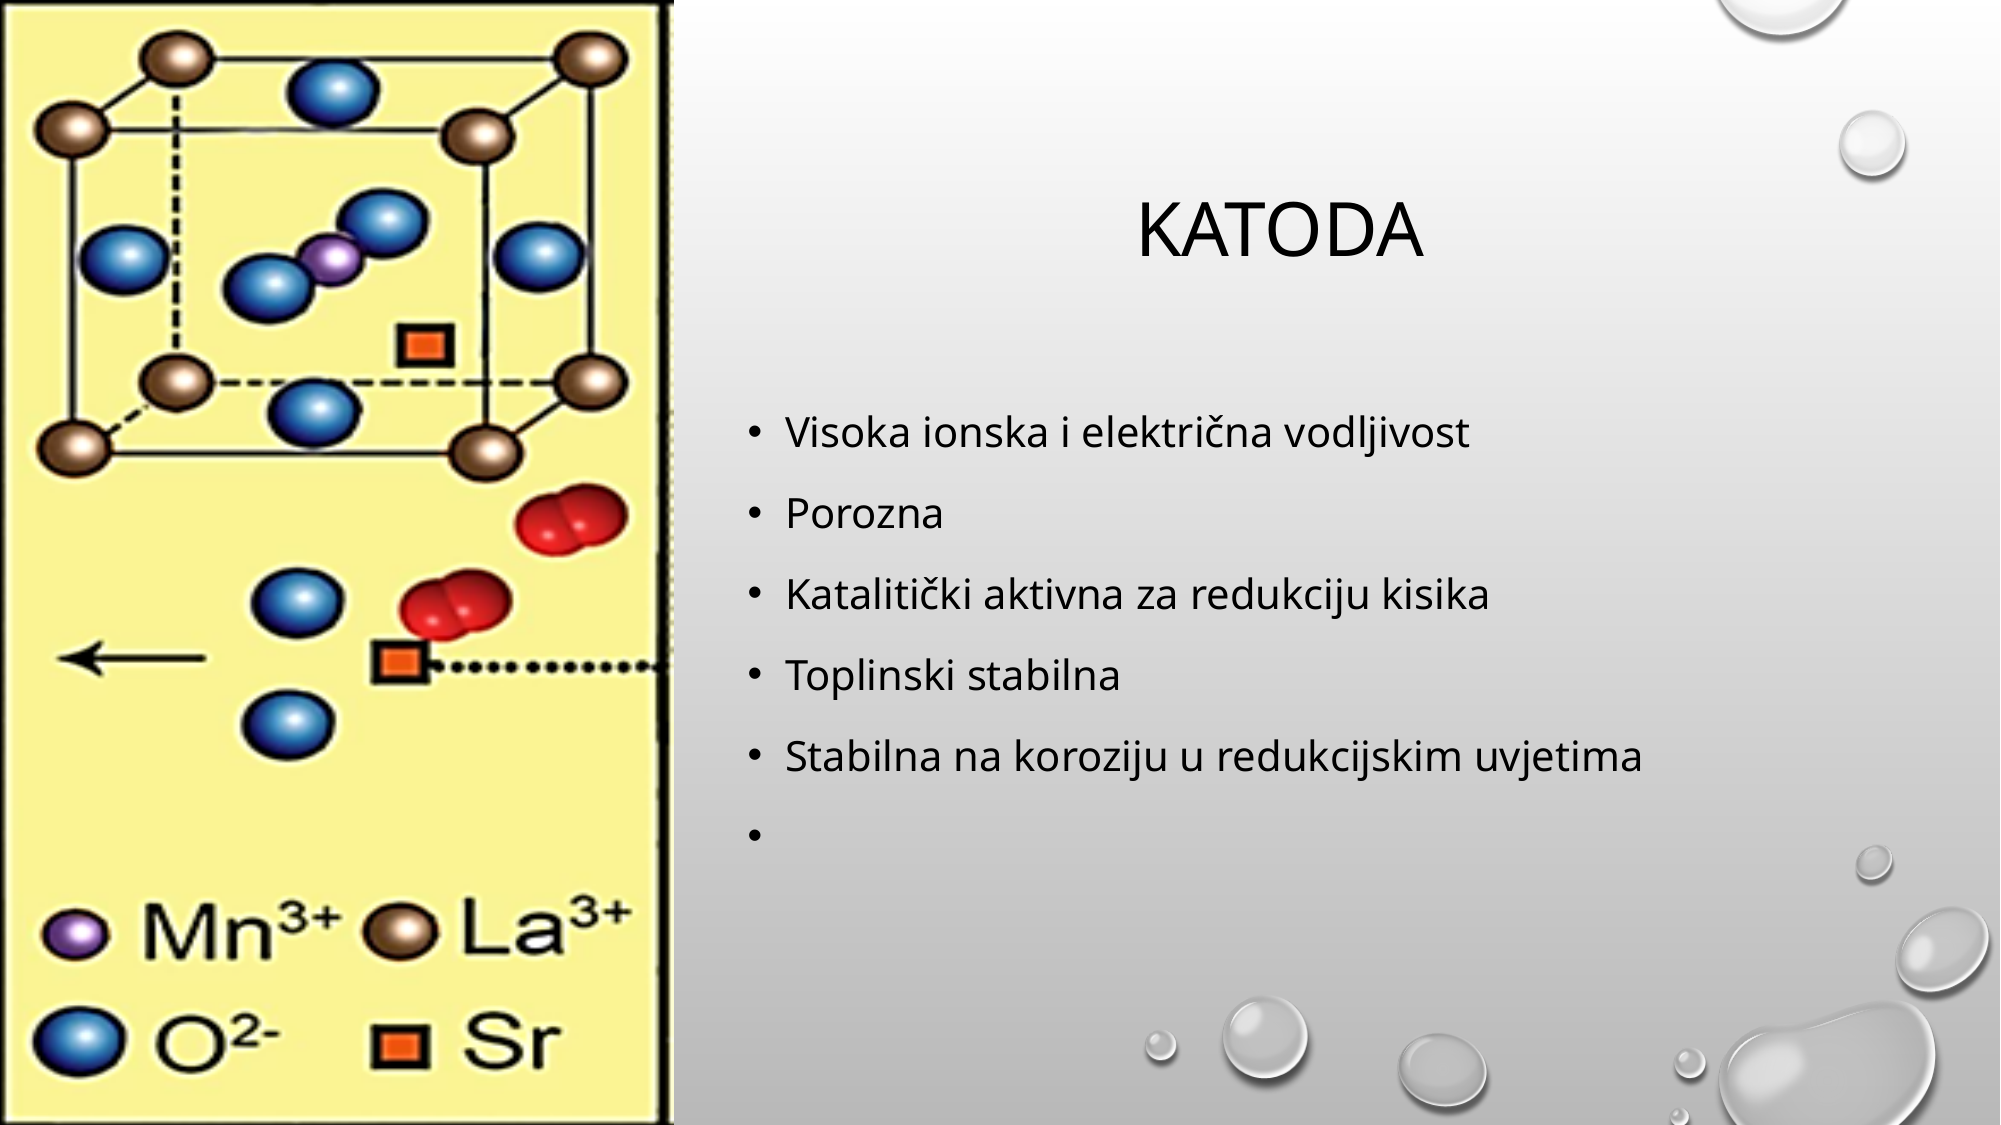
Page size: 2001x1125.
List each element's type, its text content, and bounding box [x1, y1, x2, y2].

list Visoka ionska i električna vodljivost Porozna Katalitički aktivna za redukciju kisika Toplinski stabilna Stabilna na koroziju u redukcijskim uvjetima [732, 388, 1828, 950]
title katoda [732, 101, 1828, 364]
picture [0, 0, 2000, 1125]
